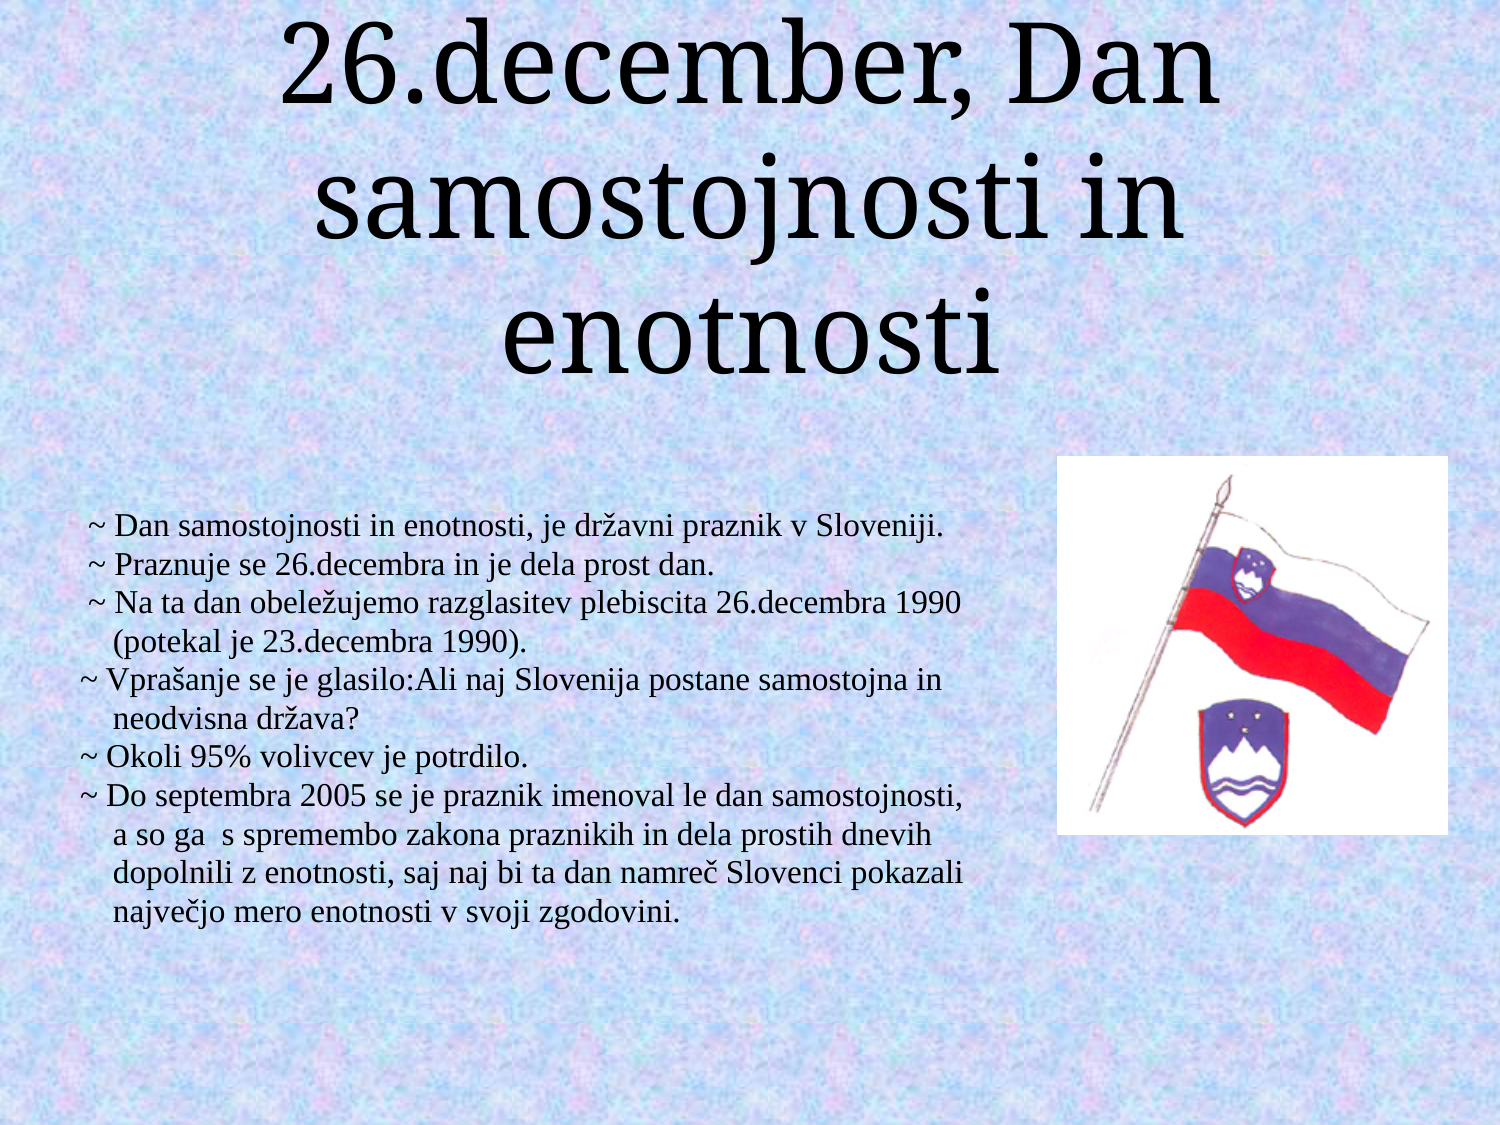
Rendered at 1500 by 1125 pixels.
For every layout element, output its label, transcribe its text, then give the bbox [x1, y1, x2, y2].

title 26.december, Dan samostojnosti in enotnosti [112, 99, 1388, 288]
picture [0, 0, 1500, 1125]
list ~ Dan samostojnosti in enotnosti, je državni praznik v Sloveniji. ~ Praznuje se 26.decembra in je dela prost dan. ~ Na ta dan obeležujemo razglasitev plebiscita 26.decembra 1990 (potekal je 23.decembra 1990). ~ Vprašanje se je glasilo:Ali naj Slovenija postane samostojna in neodvisna država? ~ Okoli 95% volivcev je potrdilo. ~ Do septembra 2005 se je praznik imenoval le dan samostojnosti, a so ga s spremembo zakona praznikih in dela prostih dnevih dopolnili z enotnosti, saj naj bi ta dan namreč Slovenci pokazali največjo mero enotnosti v svoji zgodovini. [64, 503, 998, 988]
